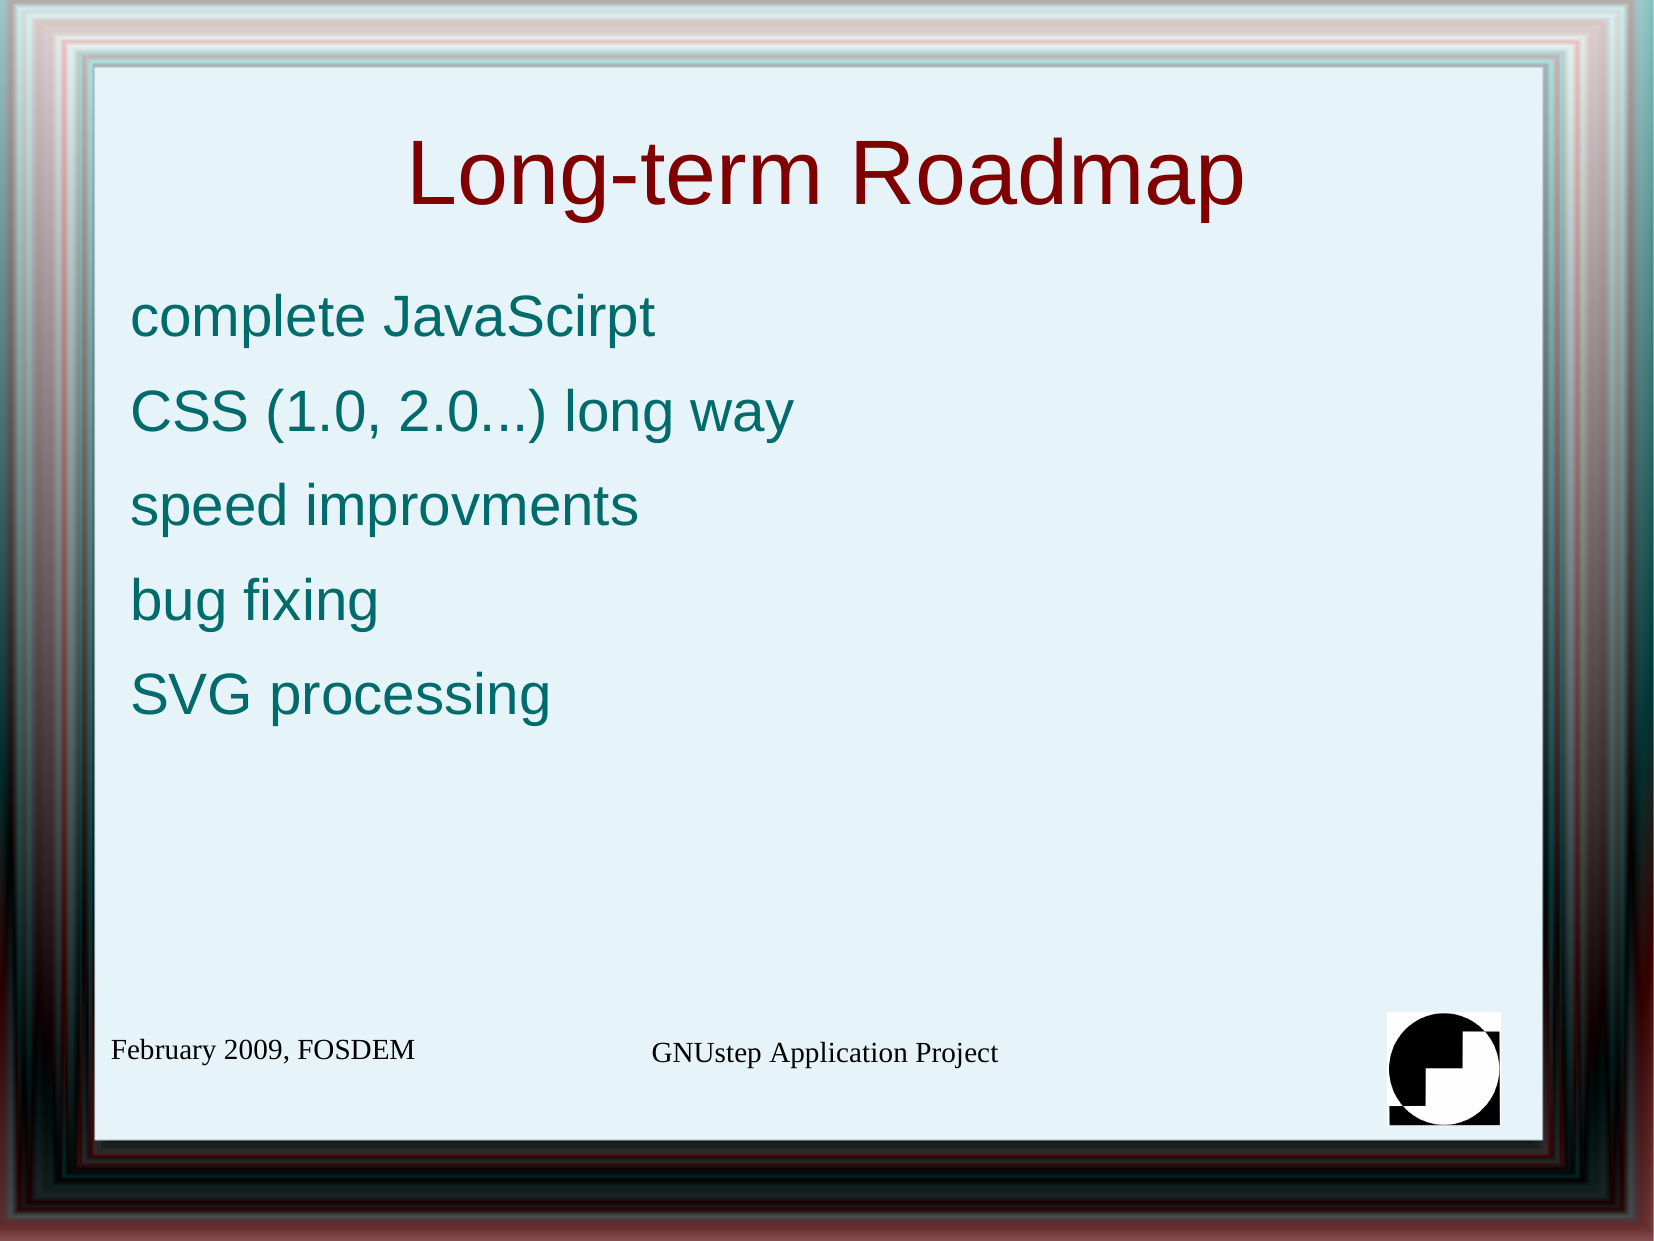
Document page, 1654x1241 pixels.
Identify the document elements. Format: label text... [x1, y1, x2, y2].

title Long-term Roadmap [118, 95, 1536, 250]
list complete JavaScirpt CSS (1.0, 2.0...) long way speed improvments bug fixing SVG processing [112, 283, 1501, 976]
picture [0, 0, 1654, 1241]
